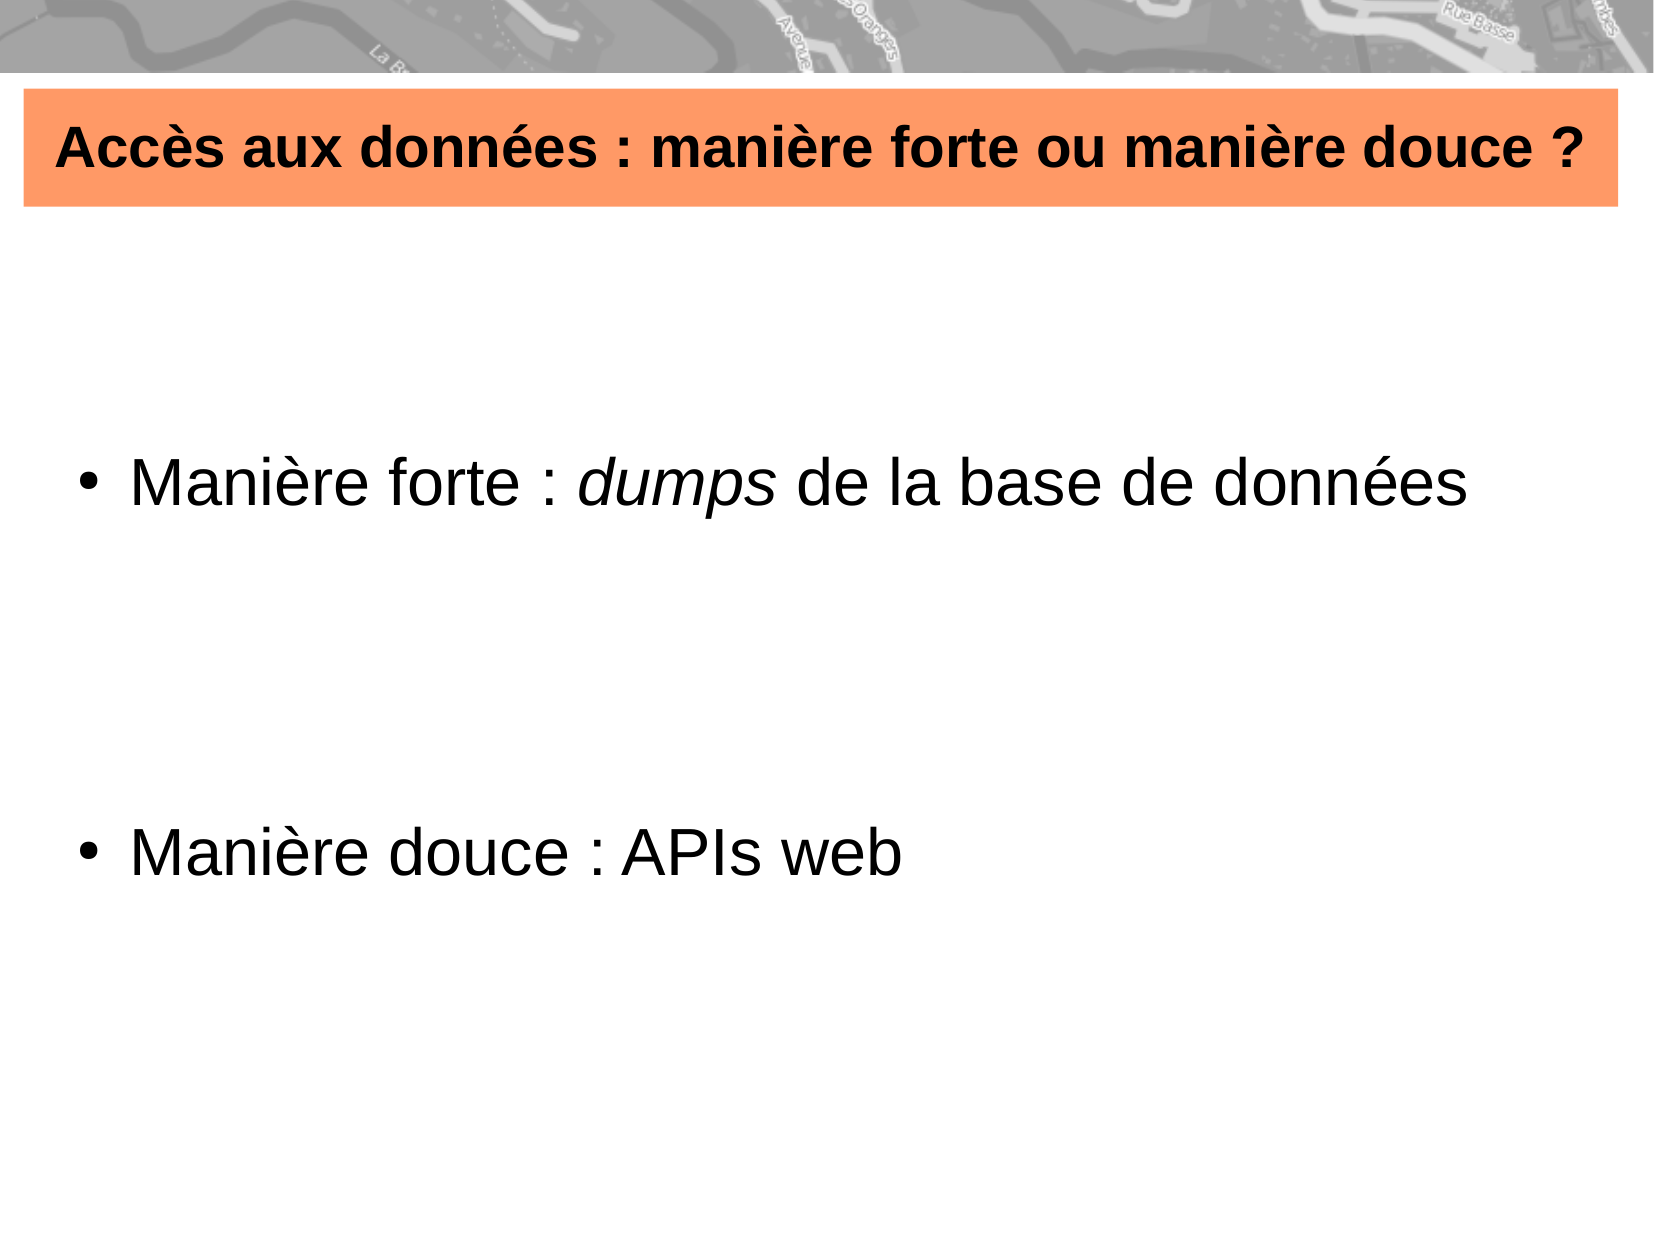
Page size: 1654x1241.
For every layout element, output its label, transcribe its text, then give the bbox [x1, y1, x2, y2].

list Manière forte : dumps de la base de données Manière douce : APIs web [59, 236, 1548, 1157]
table_header [826, 12, 1240, 77]
picture [0, 0, 1654, 73]
table_header [413, 12, 826, 77]
table_header [1240, 12, 1653, 77]
table_header [0, 12, 413, 77]
text_box Accès aux données : manière forte ou manière douce ? [23, 88, 1619, 207]
